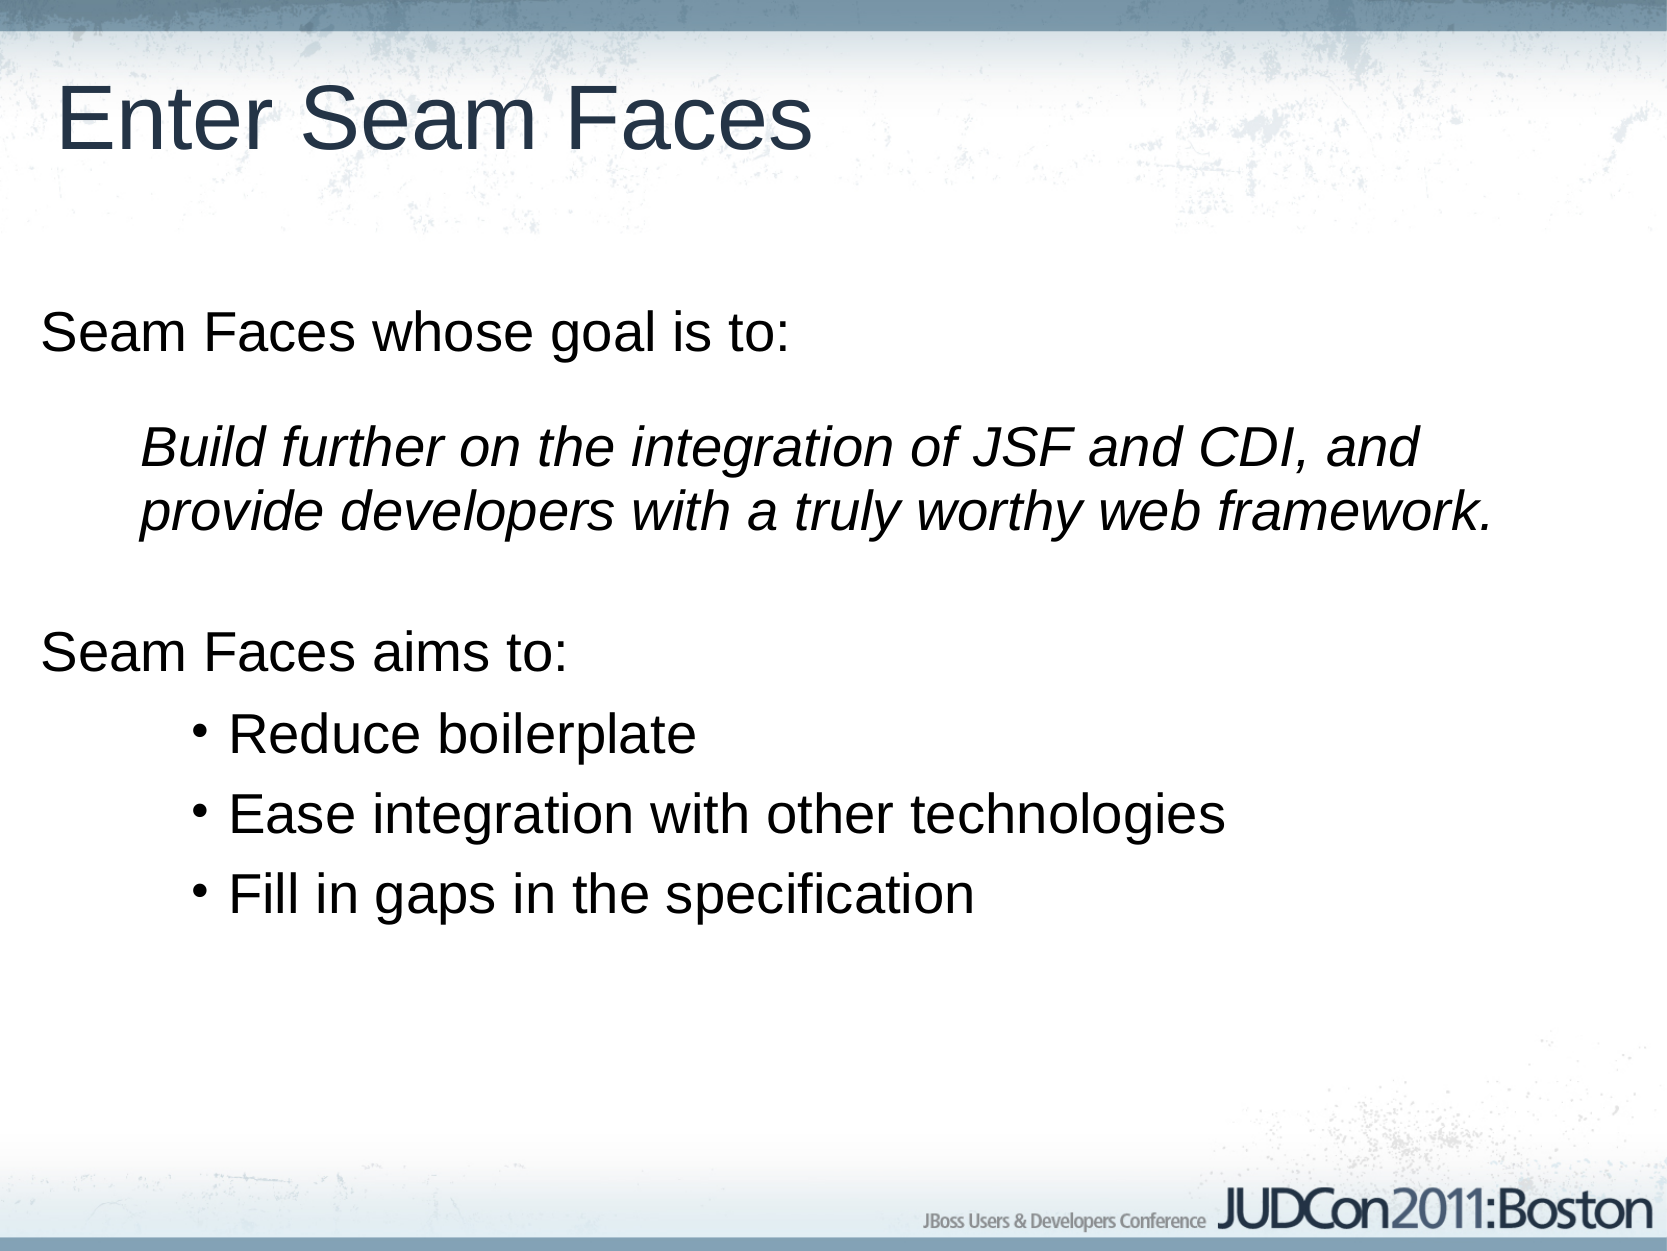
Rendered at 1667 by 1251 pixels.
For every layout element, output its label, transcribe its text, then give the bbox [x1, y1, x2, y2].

title Enter Seam Faces [40, 50, 1627, 216]
list Seam Faces whose goal is to: Seam Faces aims to: Reduce boilerplate Ease integration with other technologies Fill in gaps in the specification [40, 300, 1627, 1201]
picture [0, 0, 1667, 1251]
text_box Build further on the integration of JSF and CDI, and provide developers with a truly worthy web framework. [140, 415, 1532, 544]
